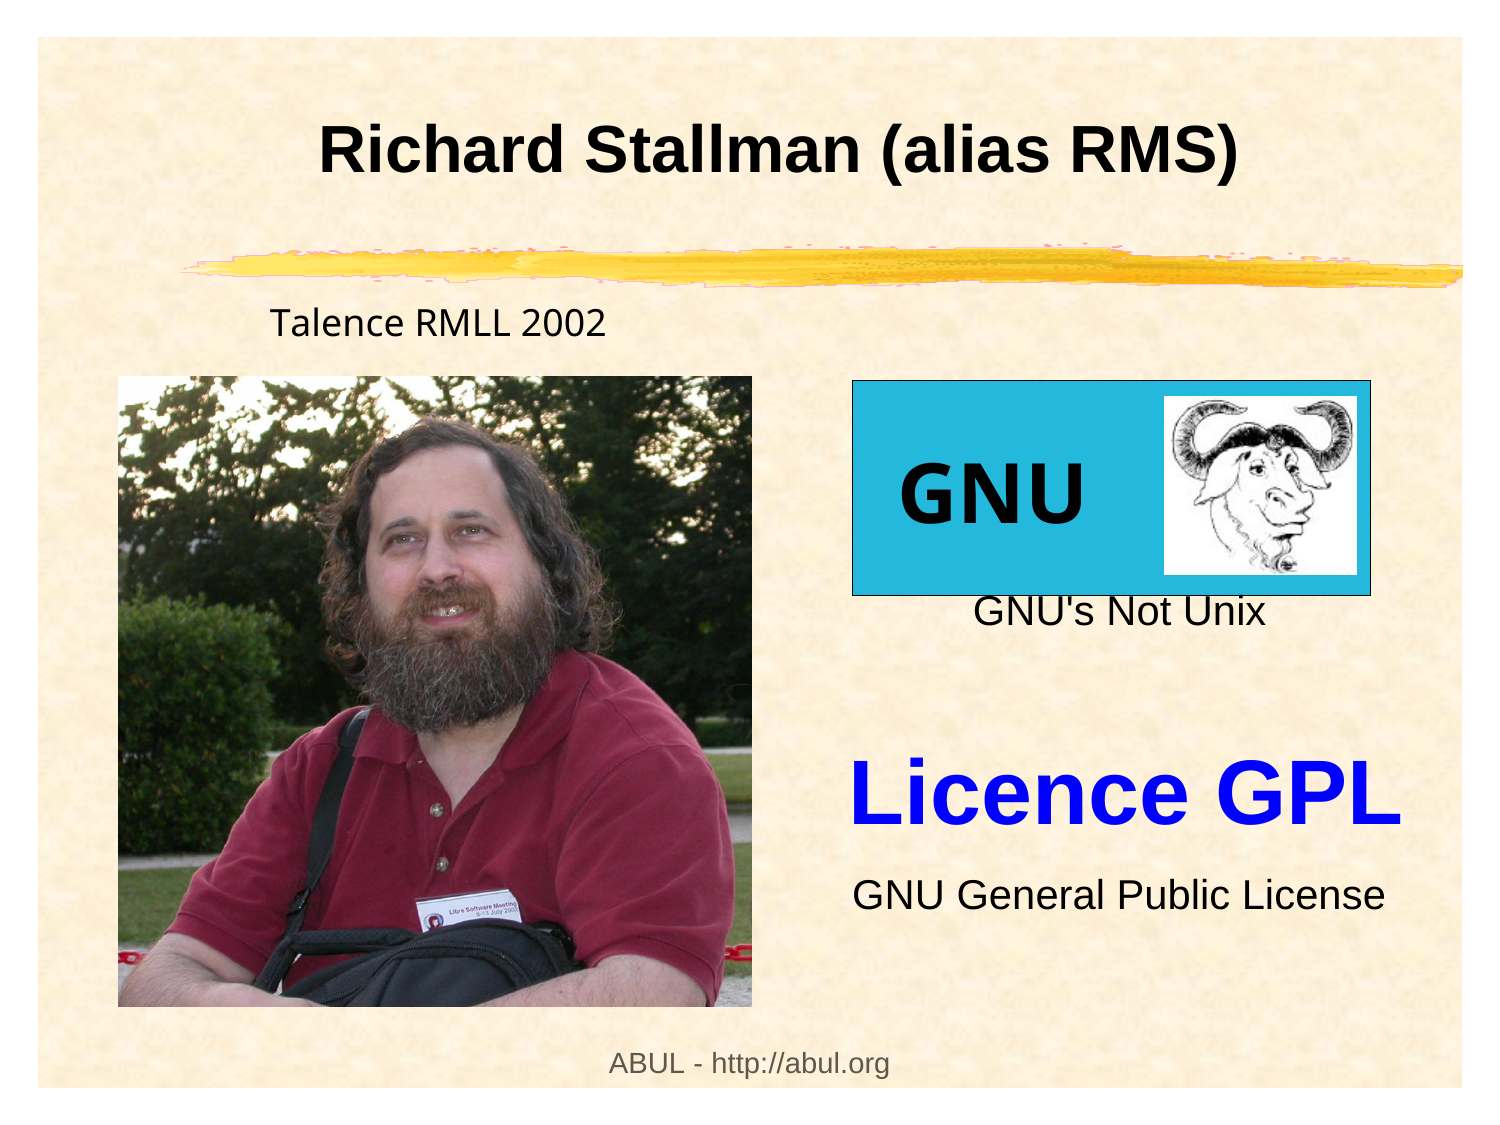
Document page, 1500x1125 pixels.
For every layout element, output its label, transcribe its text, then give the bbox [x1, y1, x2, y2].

text_box Talence RMLL 2002 [269, 296, 601, 340]
text_box Licence GPL [849, 741, 1416, 881]
picture [37, 37, 1463, 1088]
text_box GNU General Public License [851, 871, 1447, 934]
text_box GNU [897, 434, 1102, 536]
text_box Richard Stallman (alias RMS) [318, 111, 1305, 214]
text_box GNU's Not Unix [972, 588, 1315, 651]
text_box [852, 380, 1371, 596]
